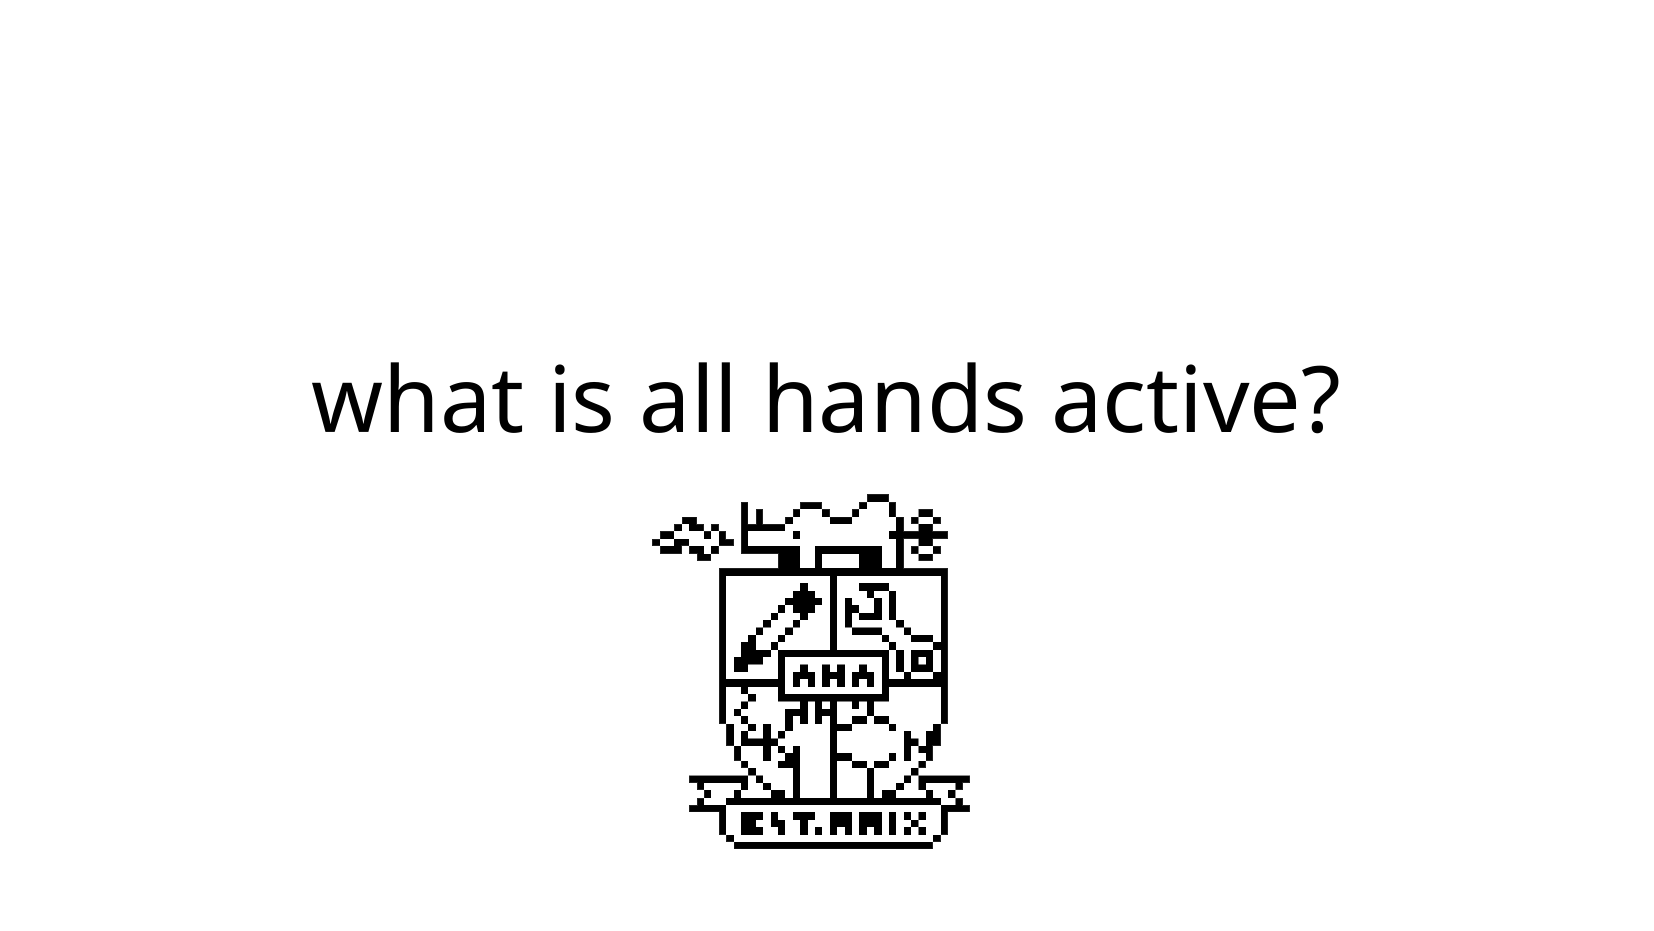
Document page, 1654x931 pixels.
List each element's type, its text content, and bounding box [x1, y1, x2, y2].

picture [600, 444, 1066, 910]
subtitle what is all hands active? [82, 37, 1571, 757]
